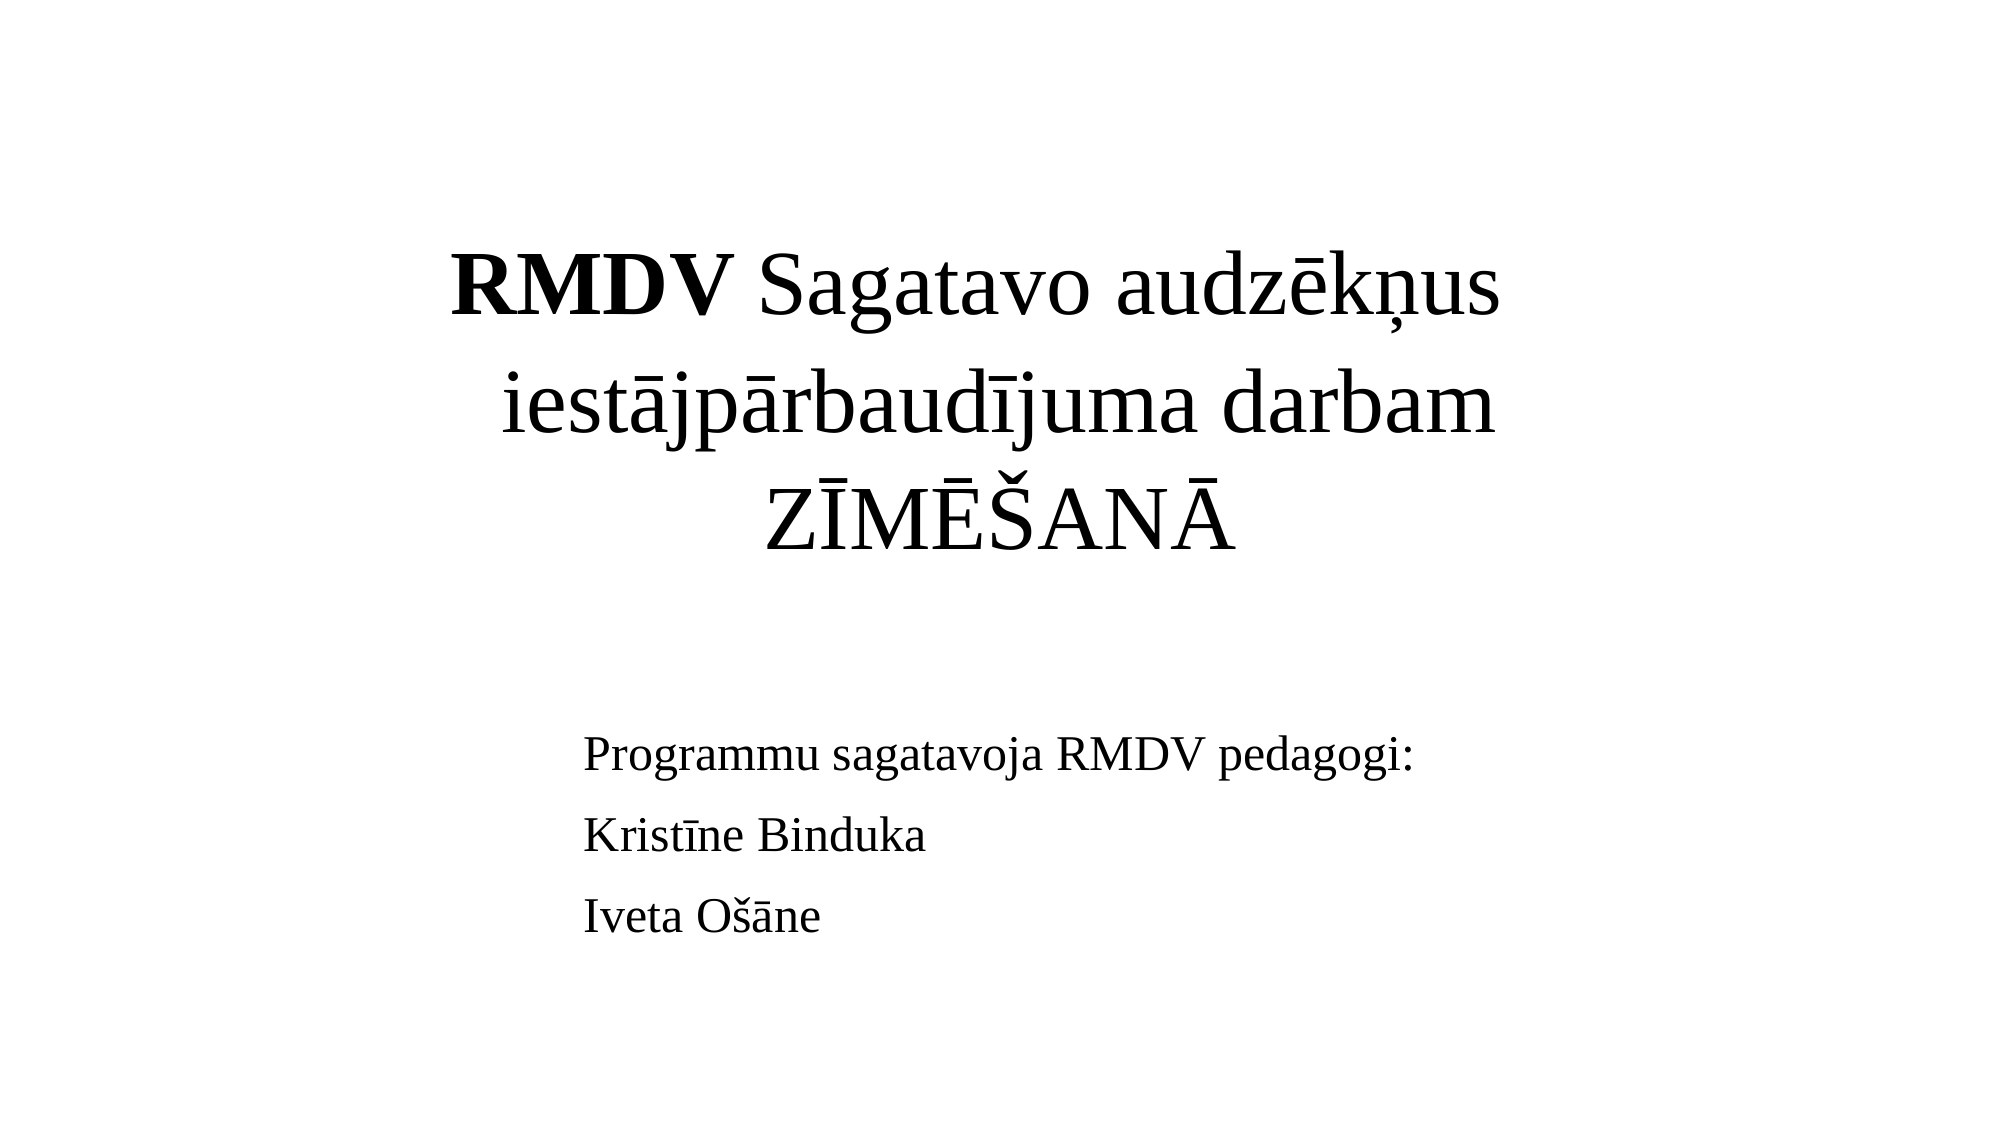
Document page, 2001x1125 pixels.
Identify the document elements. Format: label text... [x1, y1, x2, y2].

title RMDV Sagatavo audzēkņus iestājpārbaudījuma darbam ZĪMĒŠANĀ [249, 184, 1750, 576]
subtitle Programmu sagatavoja RMDV pedagogi: Kristīne Binduka Iveta Ošāne [249, 712, 1750, 993]
